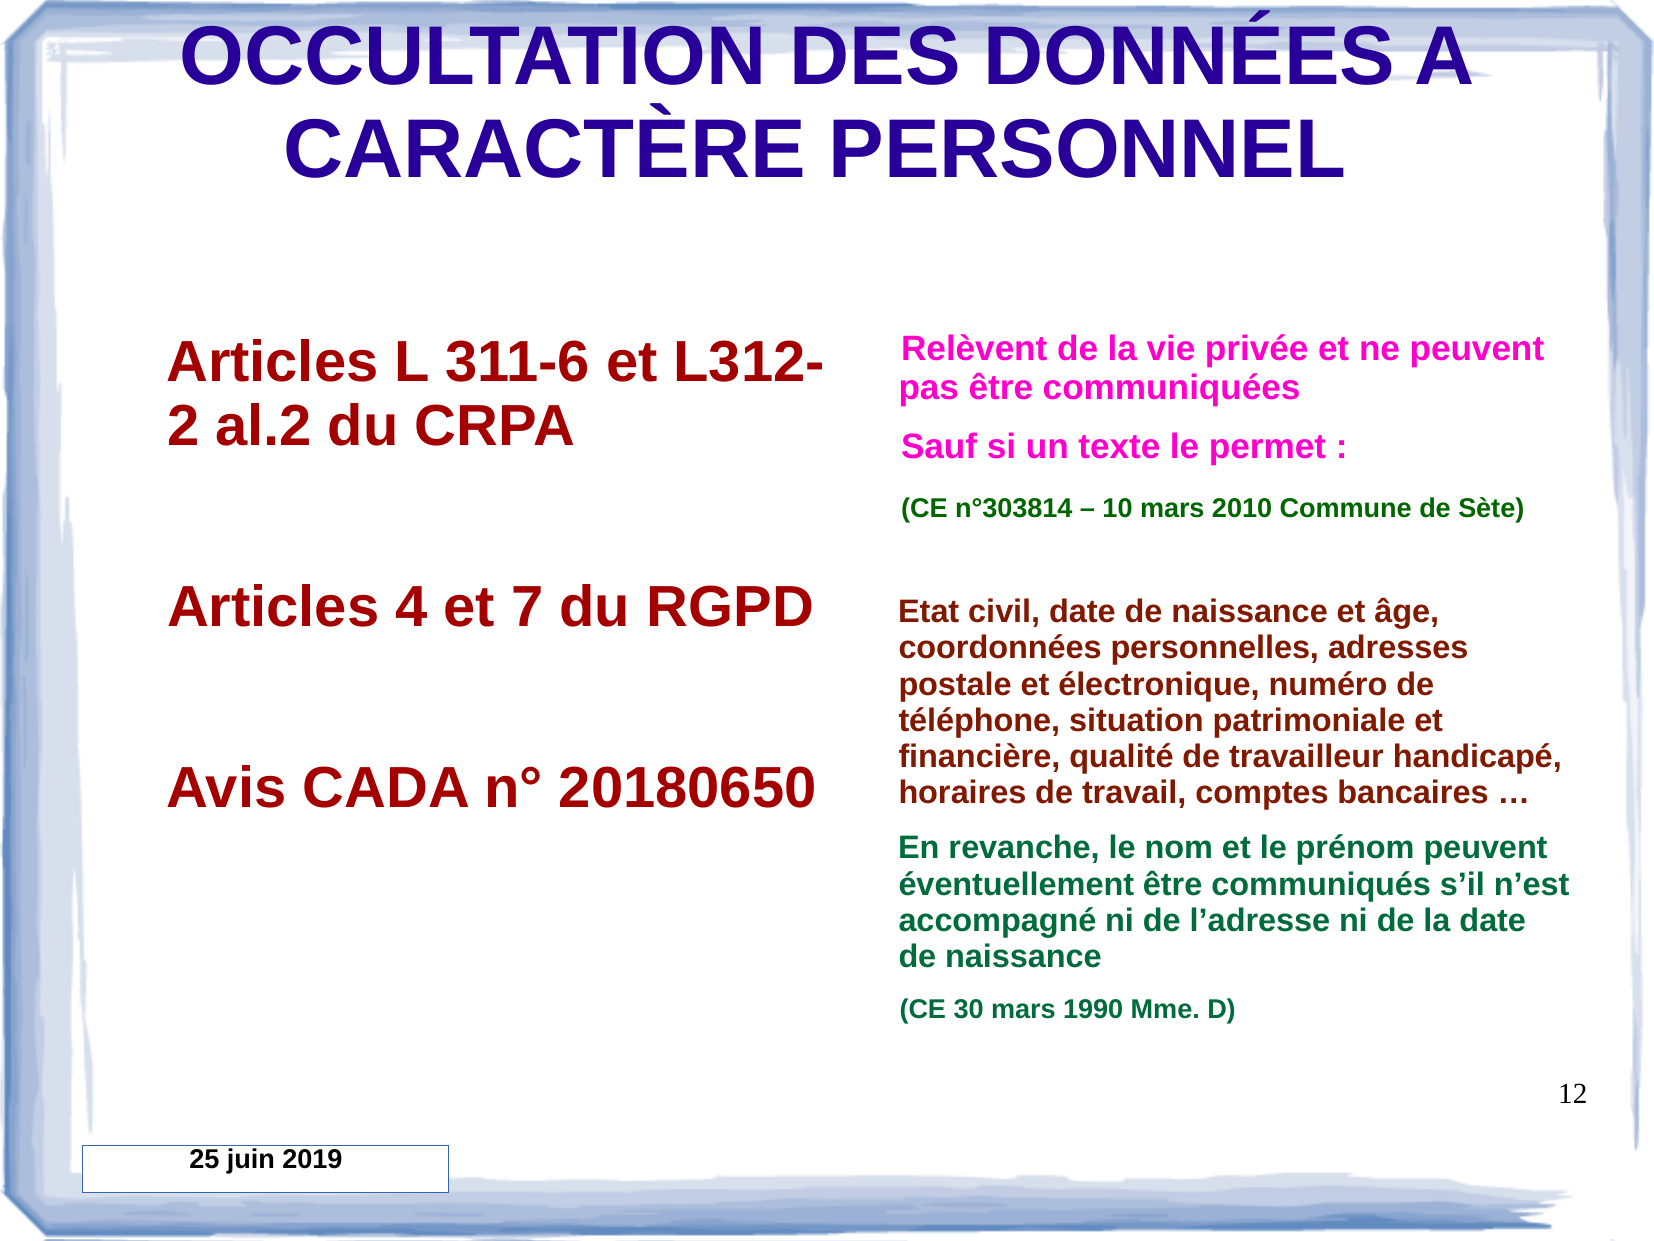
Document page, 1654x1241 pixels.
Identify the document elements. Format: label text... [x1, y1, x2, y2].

text_box 25 juin 2019 [82, 1145, 449, 1193]
title OCCULTATION DES DONNÉES A CARACTÈRE PERSONNEL [82, 9, 1570, 296]
list Relèvent de la vie privée et ne peuvent pas être communiquées Sauf si un texte le permet : (CE n°303814 – 10 mars 2010 Commune de Sète) Etat civil, date de naissance et âge, coordonnées personnelles, adresses postale et électronique, numéro de téléphone, situation patrimoniale et financière, qualité de travailleur handicapé, horaires de travail, comptes bancaires … En revanche, le nom et le prénom peuvent éventuellement être communiqués s’il n’est accompagné ni de l’adresse ni de la date de naissance (CE 30 mars 1990 Mme. D) [862, 324, 1571, 1045]
list Articles L 311-6 et L312-2 al.2 du CRPA Articles 4 et 7 du RGPD Avis CADA n° 20180650 [118, 324, 827, 1045]
picture [0, 0, 1654, 1241]
